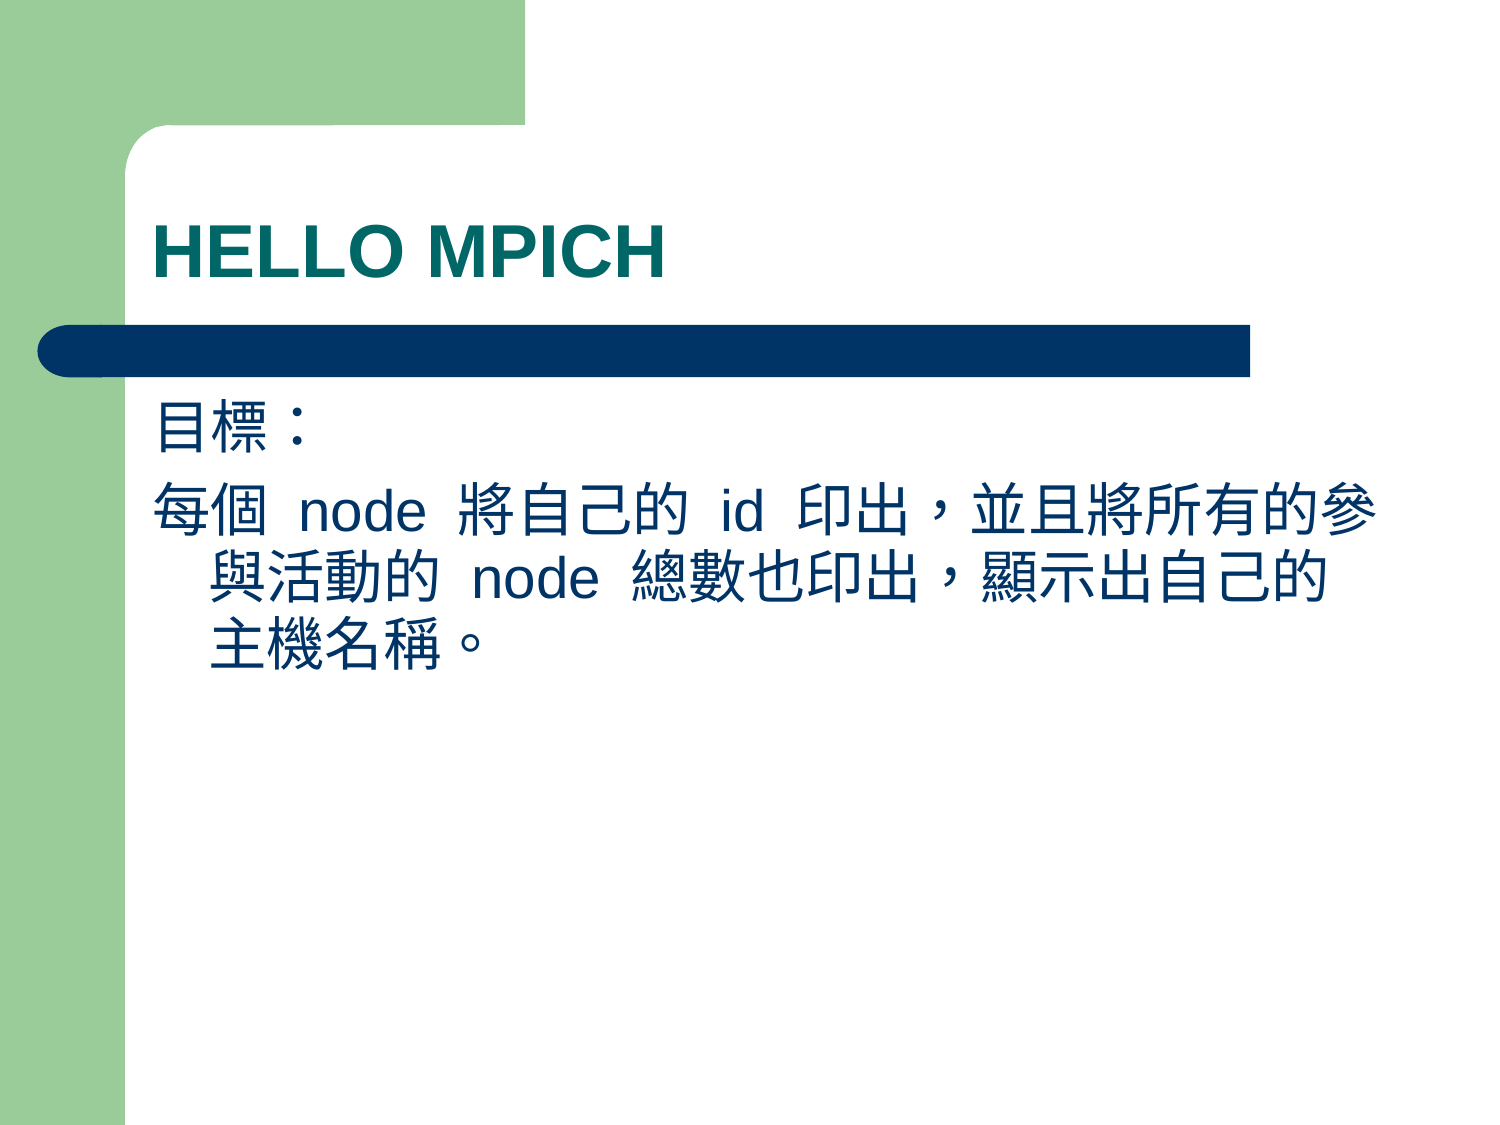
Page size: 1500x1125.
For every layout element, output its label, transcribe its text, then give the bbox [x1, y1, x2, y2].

title HELLO MPICH [136, 136, 1414, 301]
list 目標： 每個 node 將自己的 id 印出，並且將所有的參與活動的 node 總數也印出，顯示出自己的主機名稱。 [137, 387, 1400, 1125]
